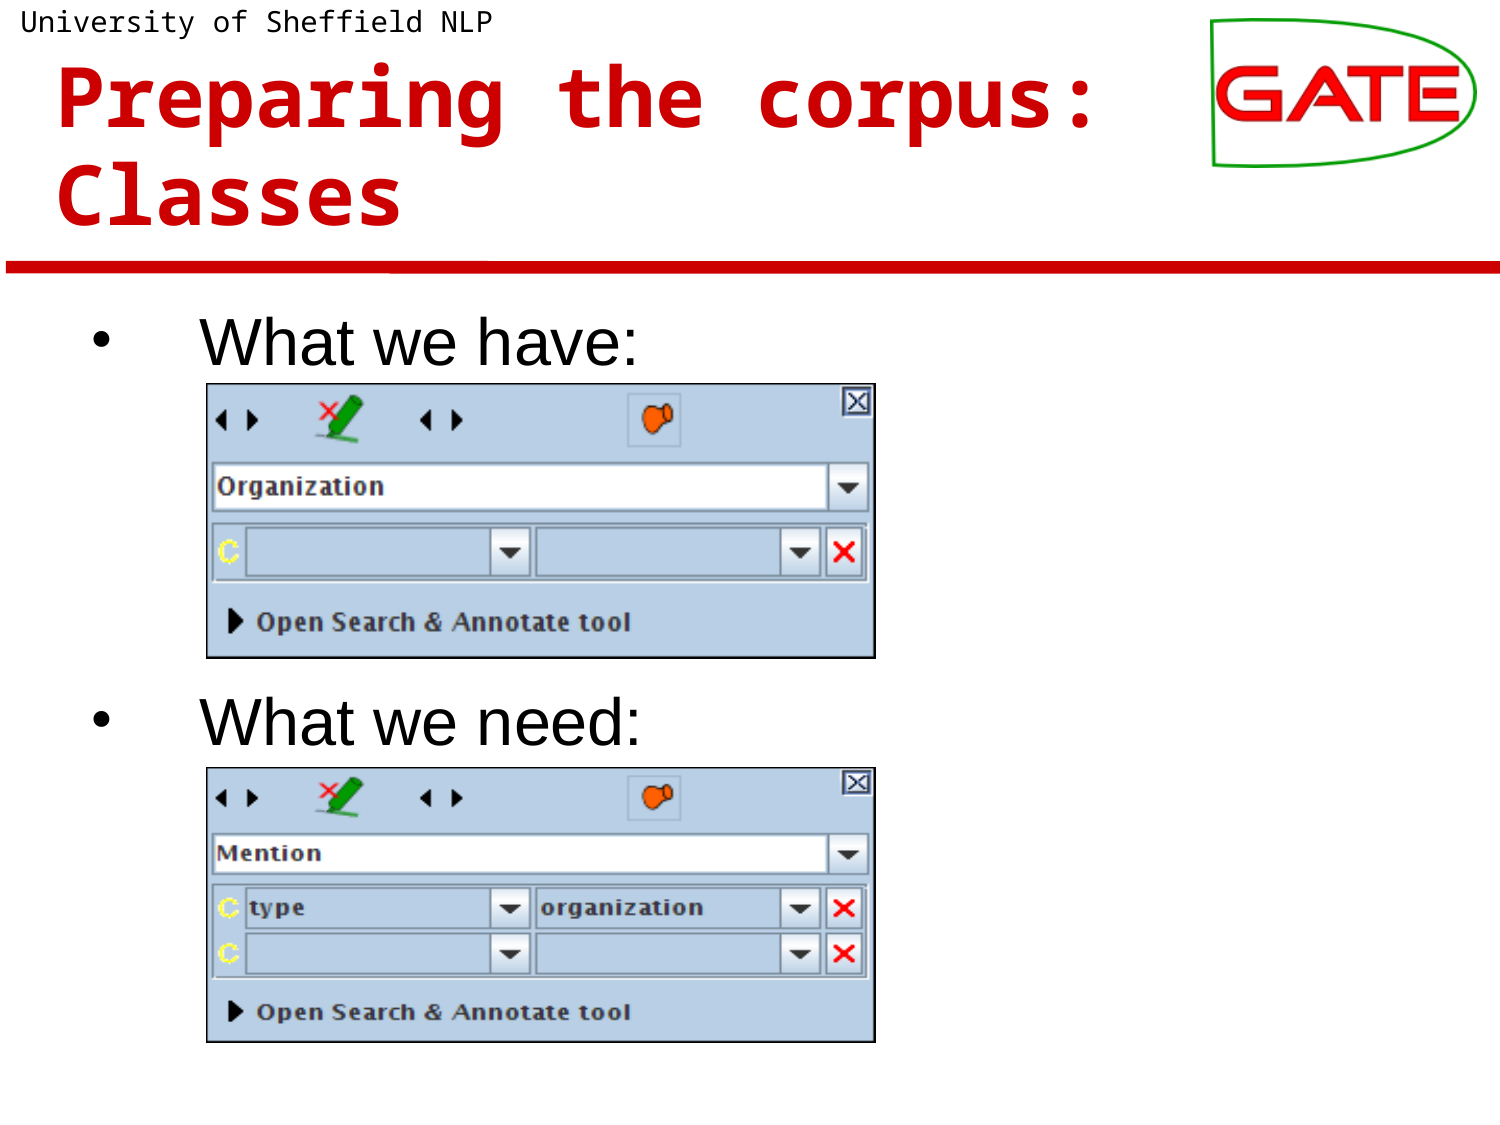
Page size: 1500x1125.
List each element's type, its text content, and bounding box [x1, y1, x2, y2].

list What we have: What we need: [75, 290, 1425, 1034]
picture [206, 767, 876, 1043]
picture [206, 383, 876, 659]
picture [1210, 18, 1477, 168]
title Preparing the corpus: Classes [41, 37, 1391, 254]
